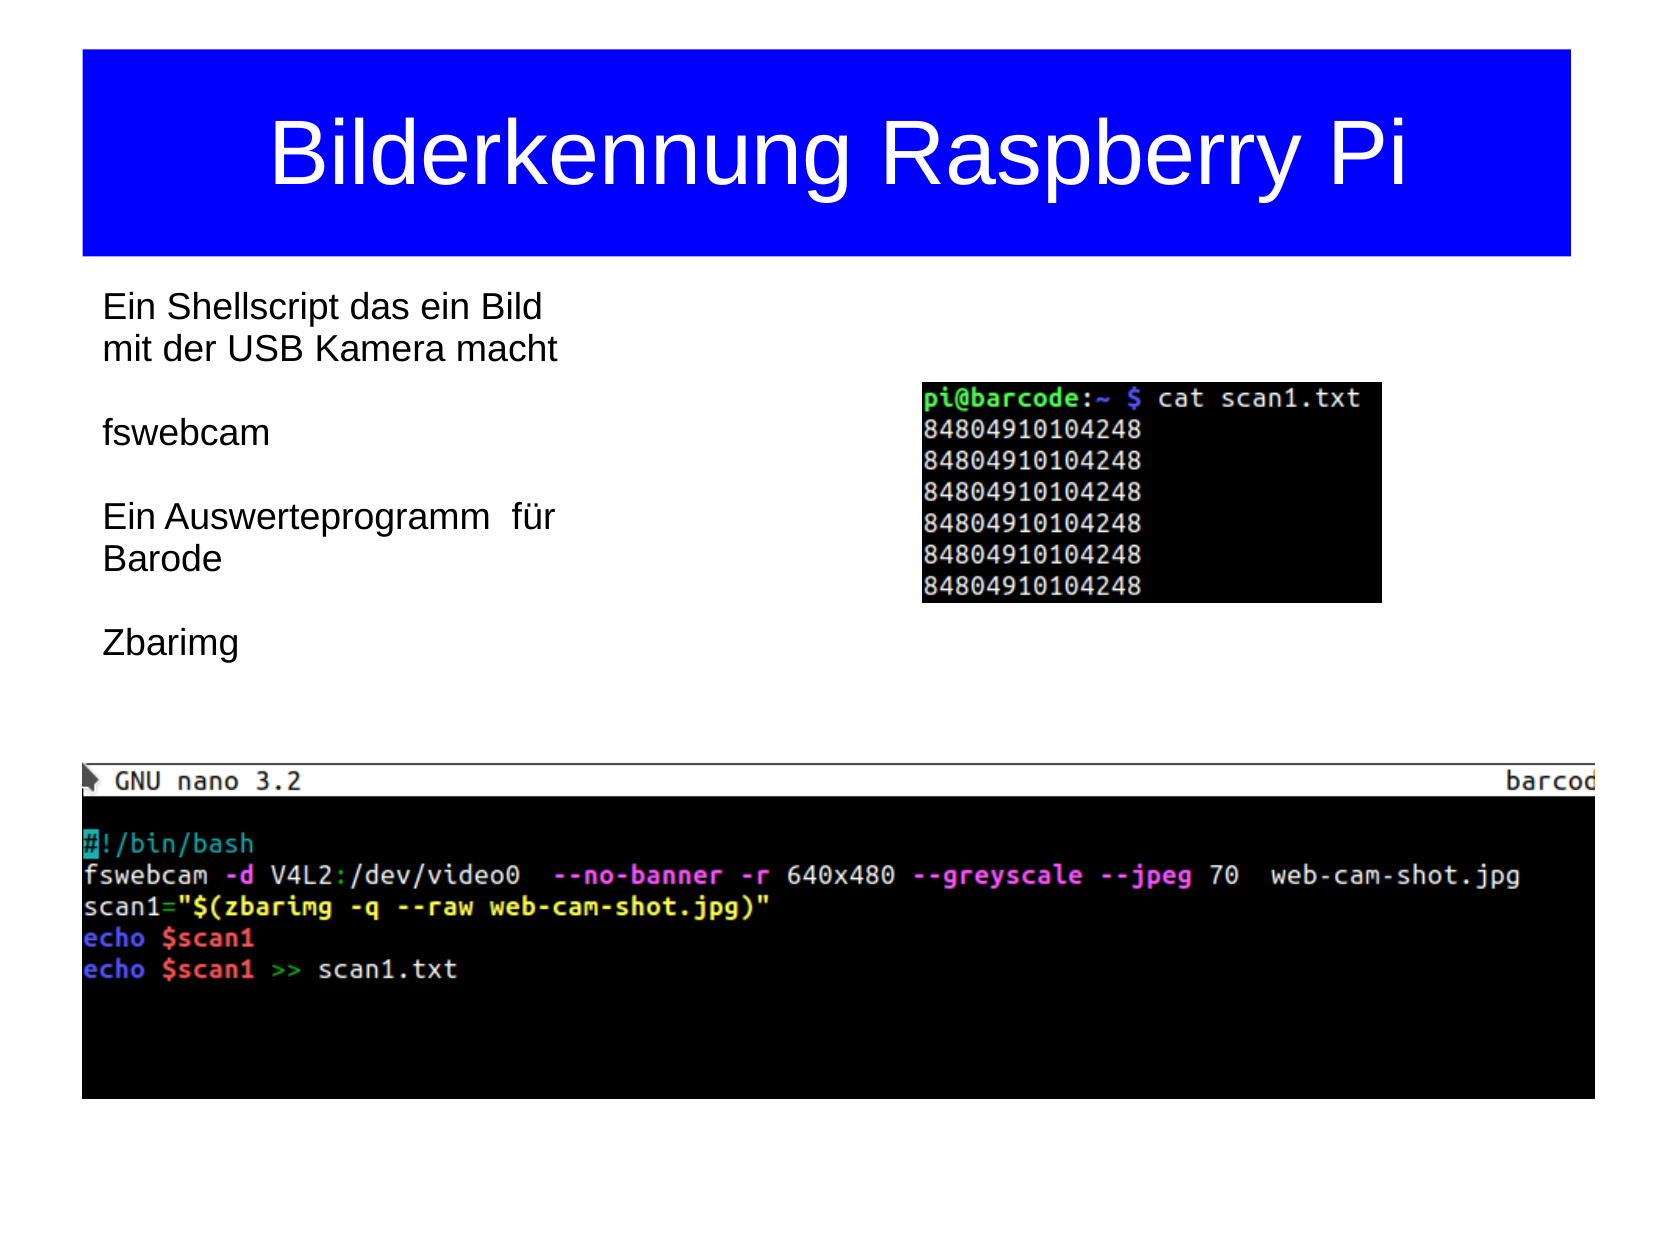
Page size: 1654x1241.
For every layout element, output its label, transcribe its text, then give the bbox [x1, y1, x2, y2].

picture [82, 762, 1595, 1099]
text_box Ein Shellscript das ein Bild mit der USB Kamera macht fswebcam Ein Auswerteprogramm für Barode Zbarimg [87, 277, 615, 745]
picture [922, 382, 1382, 603]
title Bilderkennung Raspberry Pi [82, 49, 1571, 257]
